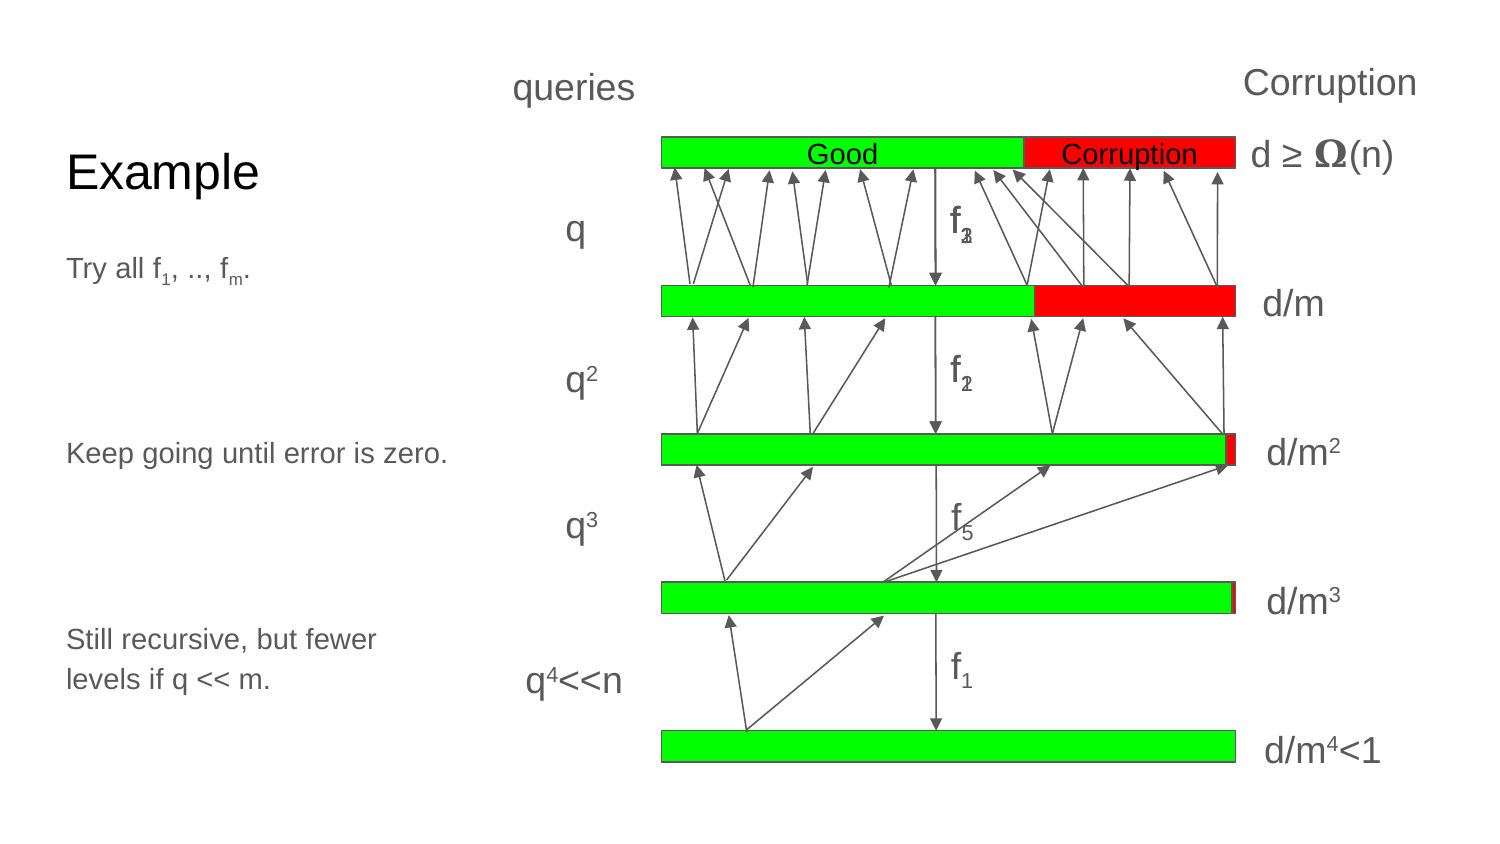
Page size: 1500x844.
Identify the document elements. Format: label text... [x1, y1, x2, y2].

text_box d/m2 [1251, 412, 1432, 488]
text_box q2 [550, 339, 616, 415]
text_box d/m4<1 [1249, 710, 1430, 786]
text_box [661, 730, 1236, 763]
text_box [661, 433, 1236, 466]
text_box q [550, 188, 616, 264]
text_box f2 [982, 181, 989, 197]
text_box f1 [935, 626, 989, 708]
text_box f2 [935, 181, 989, 263]
text_box Corruption [1227, 42, 1451, 119]
text_box Good [661, 136, 1023, 169]
text_box [661, 582, 1236, 614]
text_box q3 [550, 485, 616, 561]
text_box d/m3 [1251, 561, 1432, 637]
title Example [51, 91, 512, 216]
text_box [661, 285, 1236, 317]
text_box f2 [935, 329, 989, 411]
text_box q4<<n [510, 641, 639, 717]
text_box f5 [955, 548, 990, 560]
list Try all f1, .., fm. [51, 227, 512, 334]
list Still recursive, but fewer levels if q << m. [51, 599, 465, 770]
text_box queries [497, 47, 652, 114]
text_box f5 [936, 478, 990, 543]
text_box f5 [936, 510, 990, 560]
text_box d ≥ 𝛀(n) [1235, 114, 1416, 190]
list Keep going until error is zero. [51, 413, 512, 519]
text_box Corruption [1023, 136, 1235, 169]
text_box d/m [1247, 263, 1428, 339]
